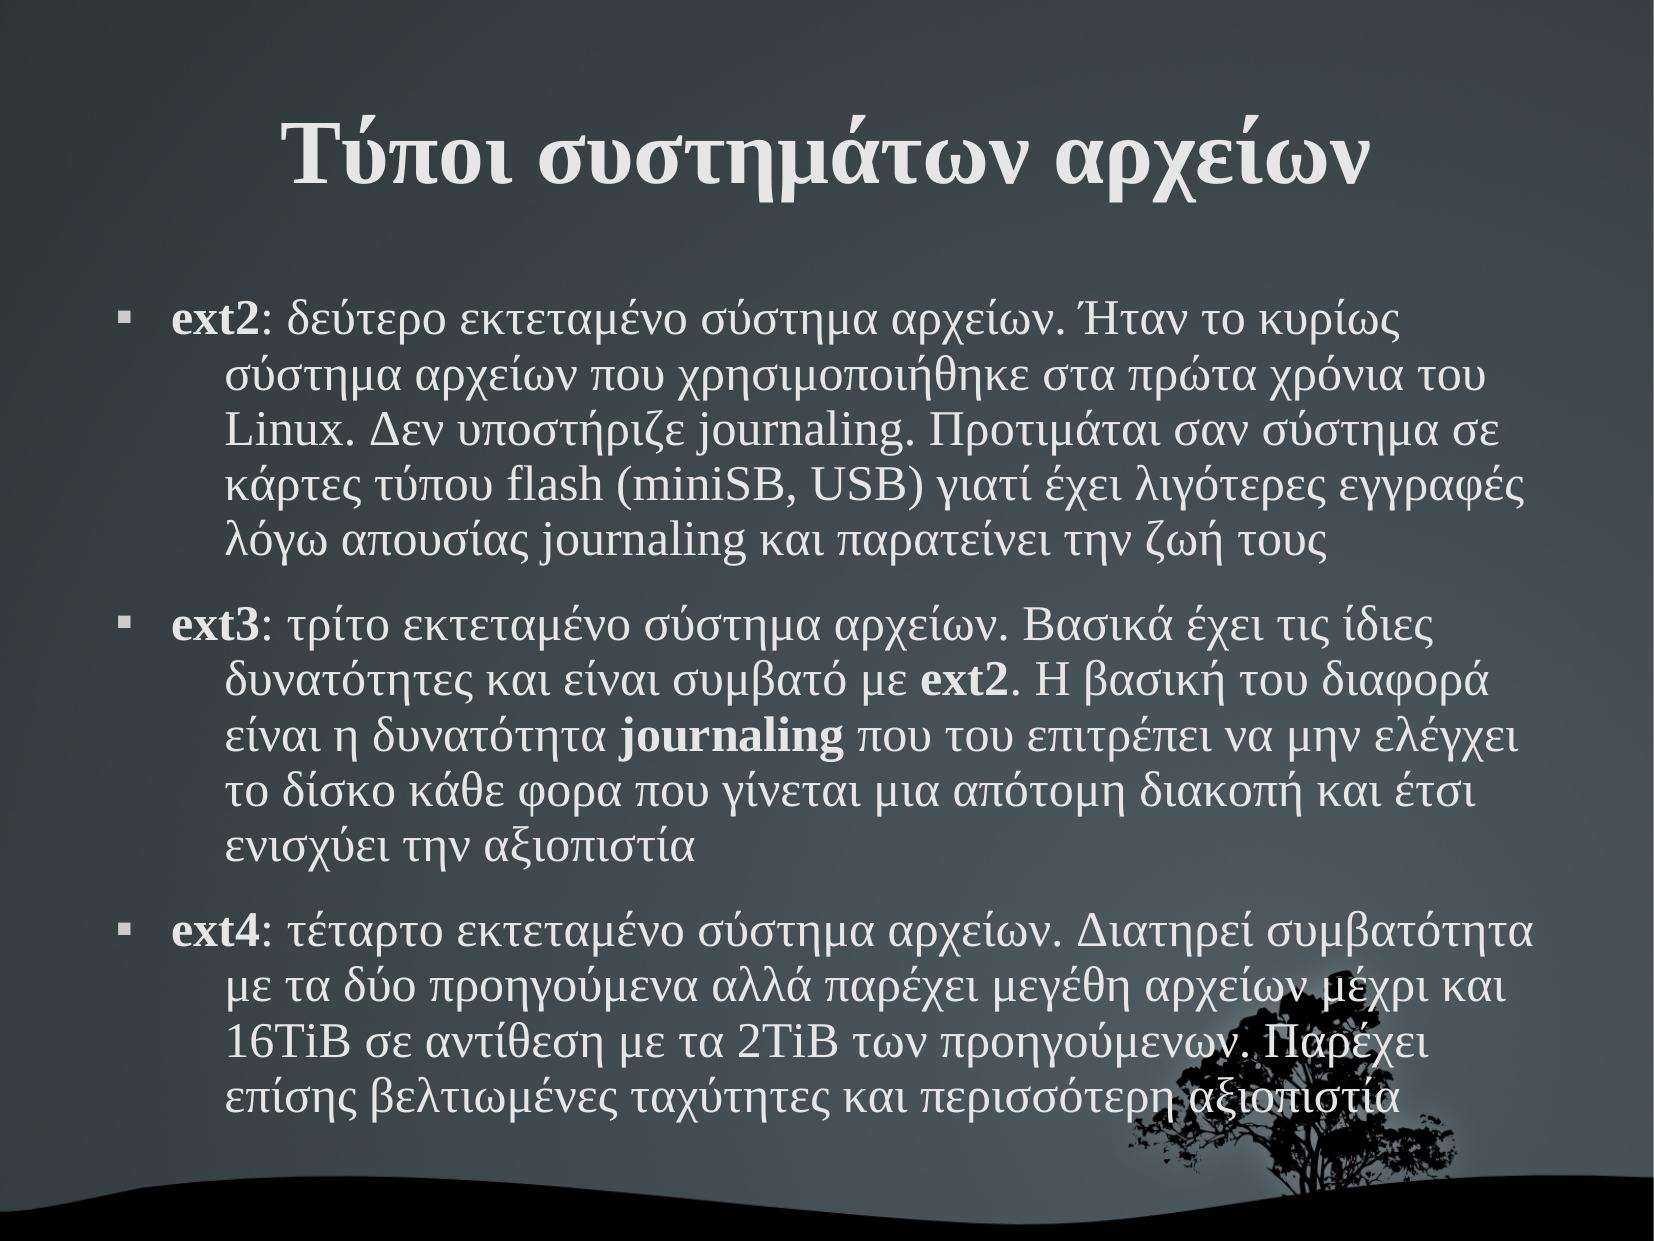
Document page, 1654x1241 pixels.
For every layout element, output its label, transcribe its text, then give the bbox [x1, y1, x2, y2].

title Τύποι συστημάτων αρχείων [82, 49, 1571, 257]
picture [0, 0, 1654, 1241]
list ext2: δεύτερο εκτεταμένο σύστημα αρχείων. Ήταν το κυρίως σύστημα αρχείων που χρησιμοποιήθηκε στα πρώτα χρόνια του Linux. Δεν υποστήριζε journaling. Προτιμάται σαν σύστημα σε κάρτες τύπου flash (miniSB, USB) γιατί έχει λιγότερες εγγραφές λόγω απουσίας journaling και παρατείνει την ζωή τους ext3: τρίτο εκτεταμένο σύστημα αρχείων. Βασικά έχει τις ίδιες δυνατότητες και είναι συμβατό με ext2. Η βασική του διαφορά είναι η δυνατότητα journaling που του επιτρέπει να μην ελέγχει το δίσκο κάθε φορα που γίνεται μια απότομη διακοπή και έτσι ενισχύει την αξιοπιστία ext4: τέταρτο εκτεταμένο σύστημα αρχείων. Διατηρεί συμβατότητα με τα δύο προηγούμενα αλλά παρέχει μεγέθη αρχείων μέχρι και 16TiB σε αντίθεση με τα 2TiB των προηγούμενων. Παρέχει επίσης βελτιωμένες ταχύτητες και περισσότερη αξιοπιστία [82, 290, 1571, 1220]
